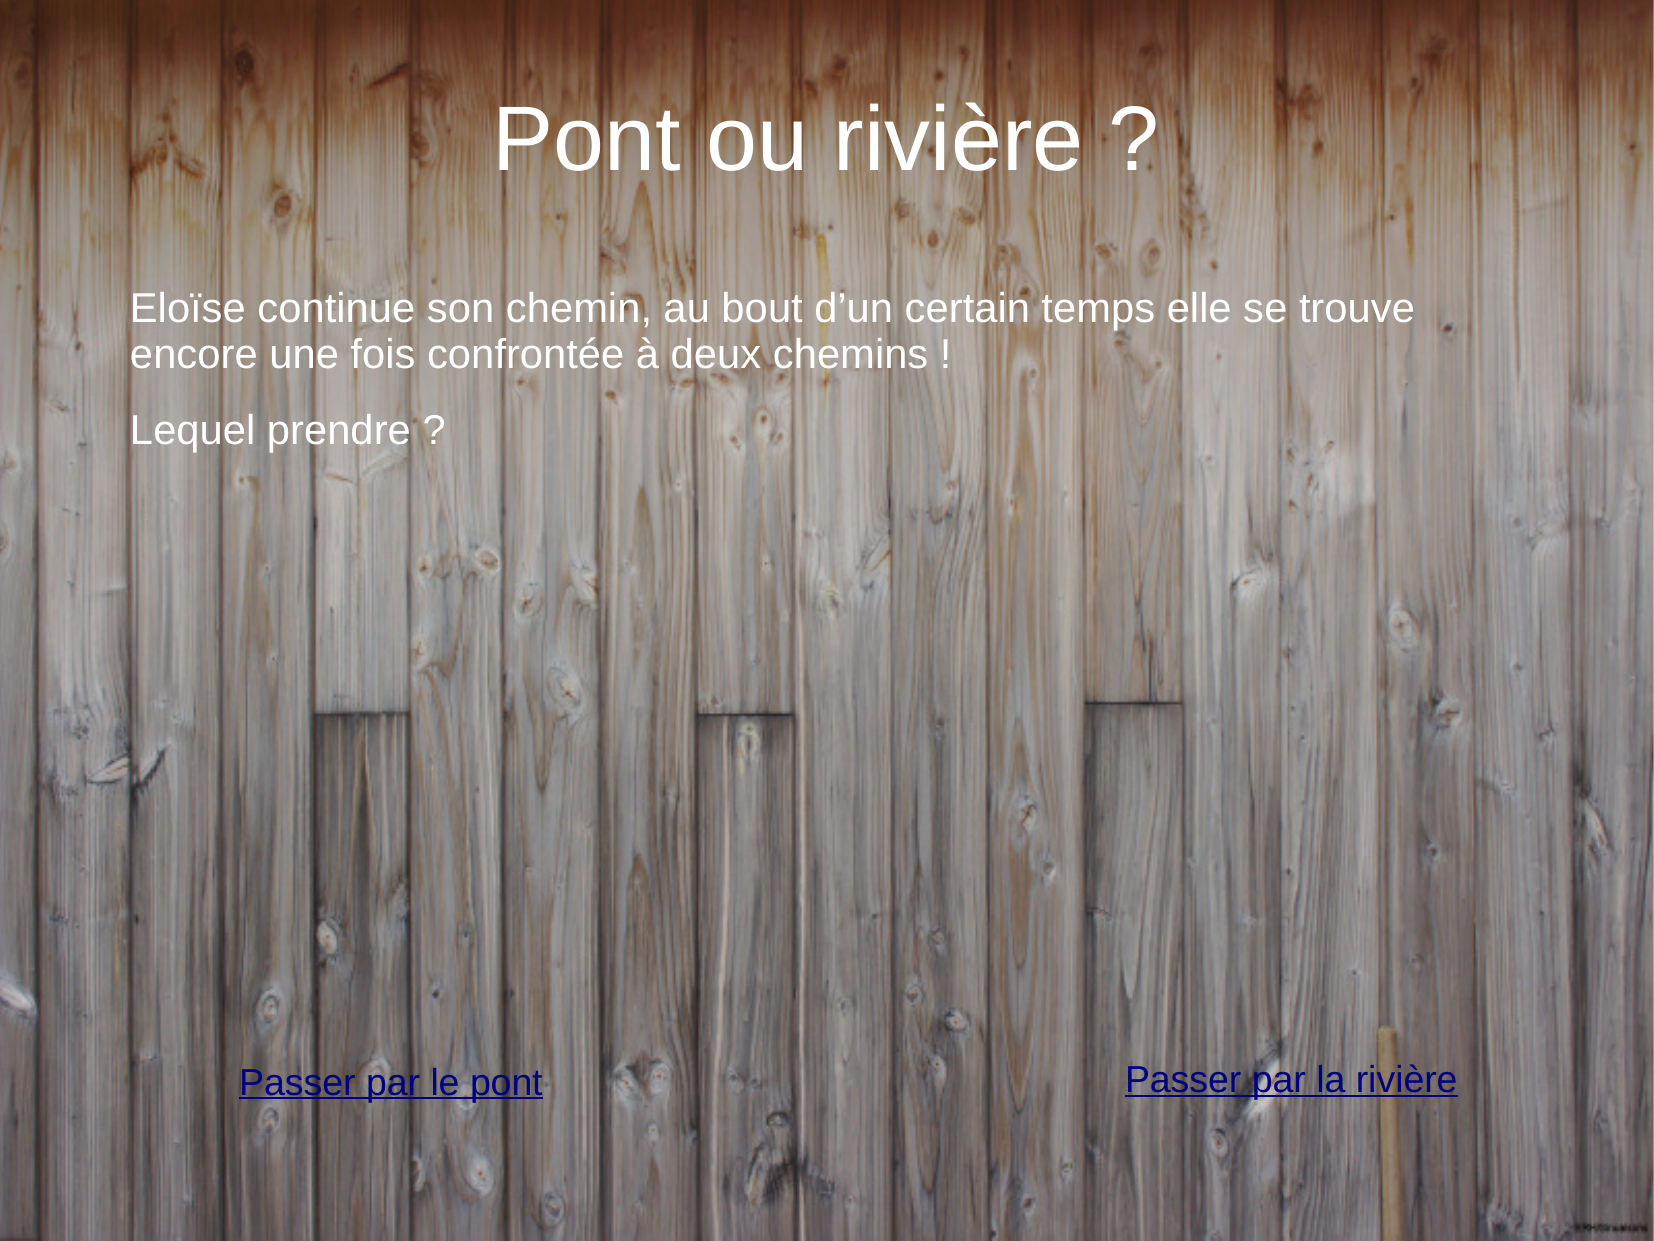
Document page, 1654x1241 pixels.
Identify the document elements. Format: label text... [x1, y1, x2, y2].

picture [0, 0, 1654, 1241]
list Eloïse continue son chemin, au bout d’un certain temps elle se trouve encore une fois confrontée à deux chemins ! Lequel prendre ? [59, 284, 1548, 1004]
text_box Passer par le pont [224, 1053, 615, 1111]
title Pont ou rivière ? [82, 35, 1571, 243]
text_box Passer par la rivière [1110, 1051, 1501, 1108]
